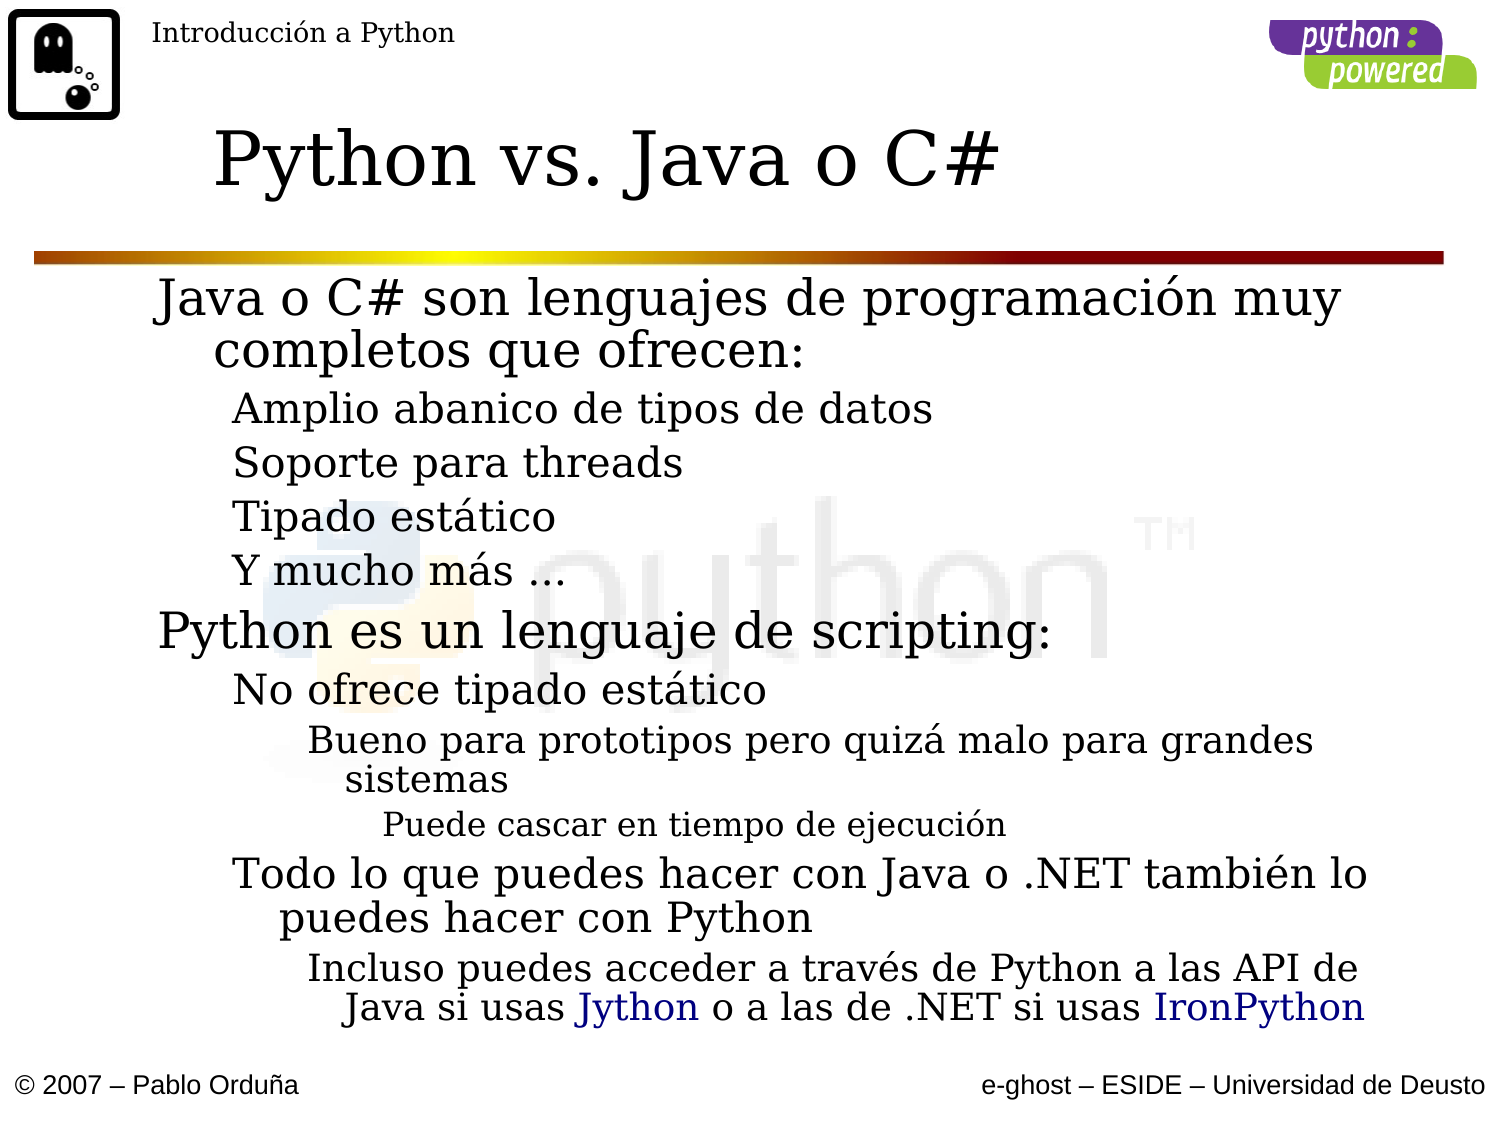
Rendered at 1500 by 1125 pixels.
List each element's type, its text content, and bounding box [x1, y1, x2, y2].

list Java o C# son lenguajes de programación muy completos que ofrecen: Amplio abanico de tipos de datos Soporte para threads Tipado estático Y mucho más ... Python es un lenguaje de scripting: No ofrece tipado estático Bueno para prototipos pero quizá malo para grandes sistemas Puede cascar en tiempo de ejecución Todo lo que puedes hacer con Java o .NET también lo puedes hacer con Python Incluso puedes acceder a través de Python a las API de Java si usas Jython o a las de .NET si usas IronPython [142, 265, 1418, 1043]
picture [5, 7, 125, 124]
title Python vs. Java o C# [198, 0, 1477, 211]
picture [34, 251, 1447, 266]
